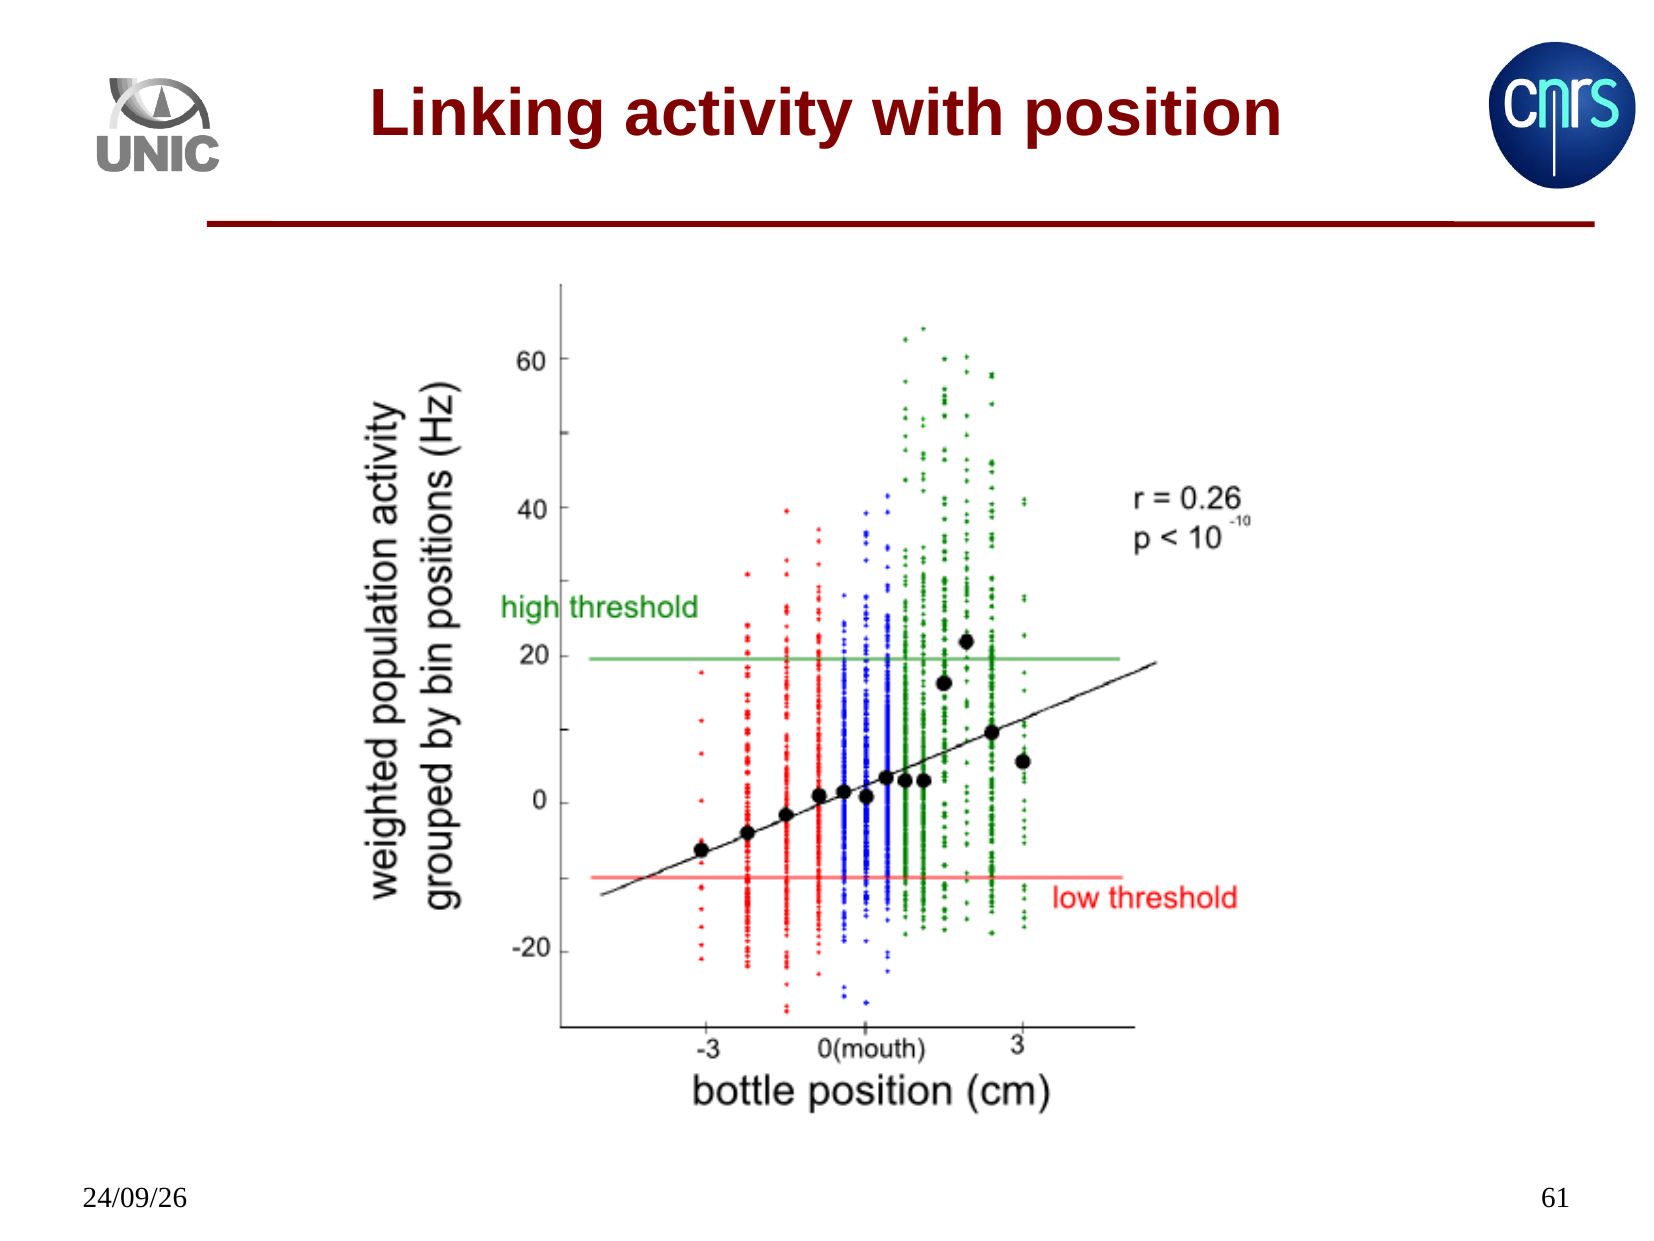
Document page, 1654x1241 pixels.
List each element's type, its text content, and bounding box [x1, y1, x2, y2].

title Linking activity with position [82, 17, 1571, 212]
text_box <numéro> [1185, 1180, 1571, 1215]
picture [334, 245, 1326, 1121]
text_box 13/02/12 [82, 1180, 468, 1215]
picture [1571, 41, 1636, 189]
